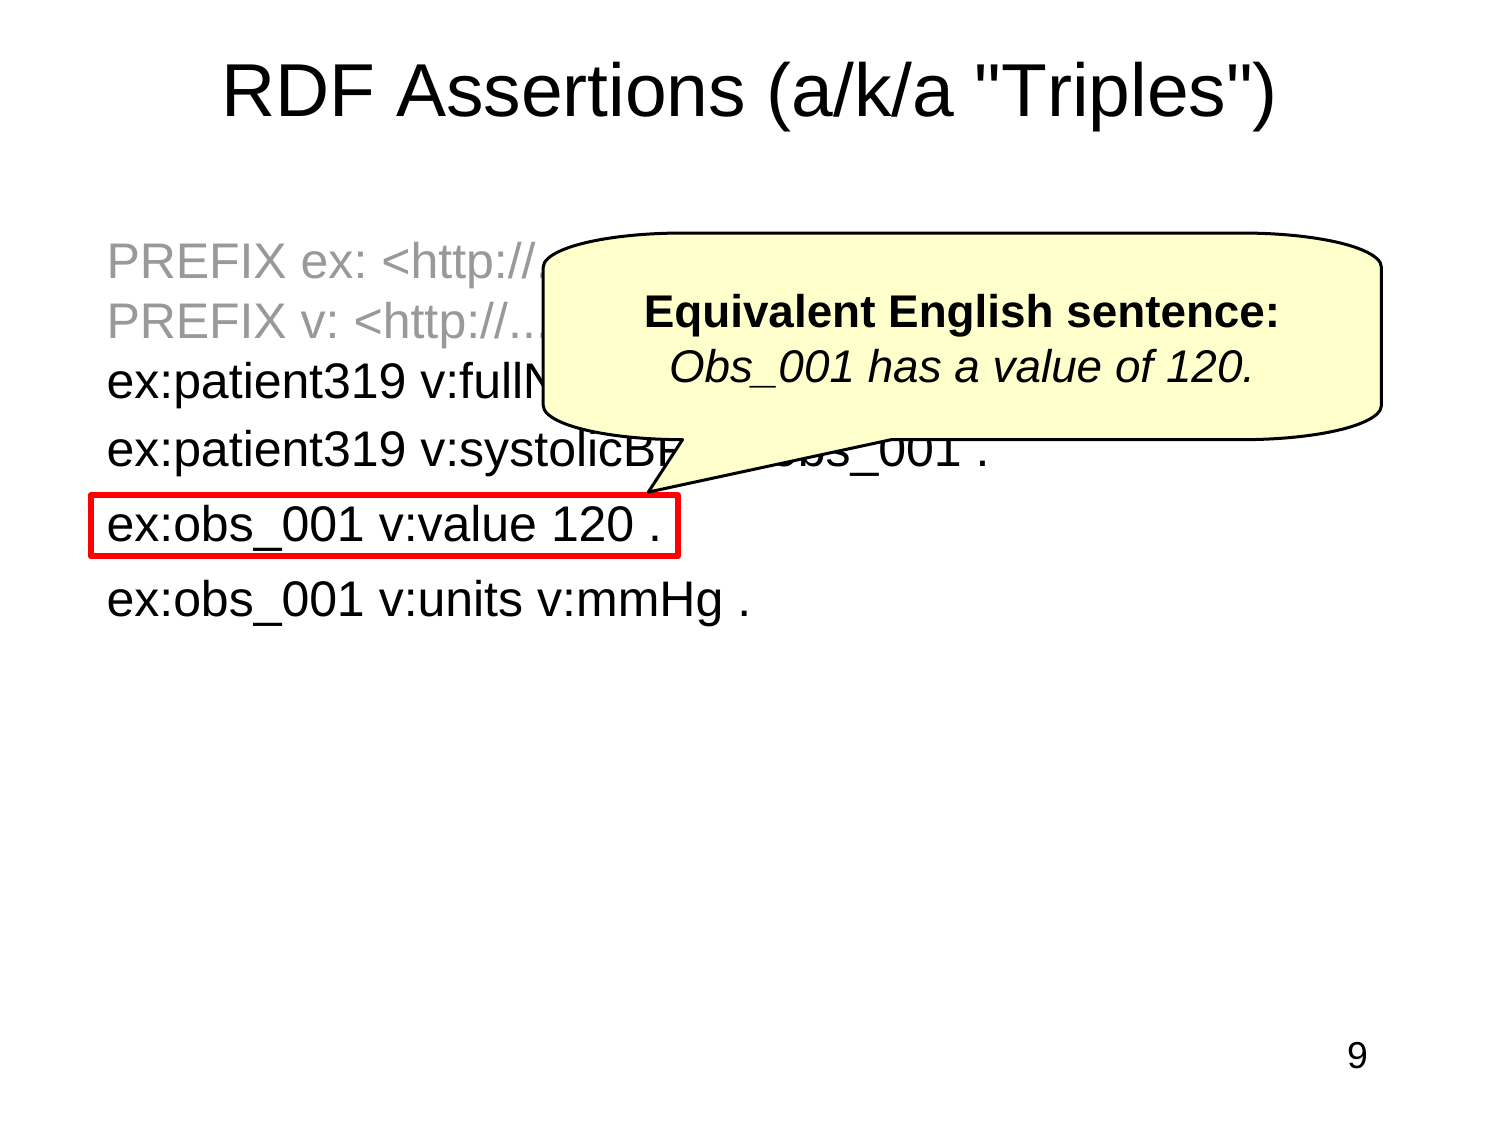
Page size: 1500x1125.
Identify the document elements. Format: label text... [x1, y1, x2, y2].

text_box PREFIX ex: <http://.../data/> PREFIX v: <http://.../vocab/> ex:patient319 v:fullName "John Doe" . ex:patient319 v:systolicBP ex:obs_001 . ex:obs_001 v:value 120 . ex:obs_001 v:units v:mmHg . [91, 440, 1062, 619]
text_box Equivalent English sentence: Obs_001 has a value of 120. [543, 233, 1382, 493]
title RDF Assertions (a/k/a "Triples") [75, 21, 1425, 152]
text_box PREFIX ex: <http://.../data/> PREFIX v: <http://.../vocab/> ex:patient319 v:fullName "John Doe" . ex:patient319 v:systolicBP ex:obs_001 . ex:obs_001 v:value 120 . ex:obs_001 v:units v:mmHg . [91, 221, 1062, 492]
text_box PREFIX ex: <http://.../data/> PREFIX v: <http://.../vocab/> ex:patient319 v:fullName "John Doe" . ex:patient319 v:systolicBP ex:obs_001 . ex:obs_001 v:value 120 . ex:obs_001 v:units v:mmHg . [94, 498, 675, 553]
